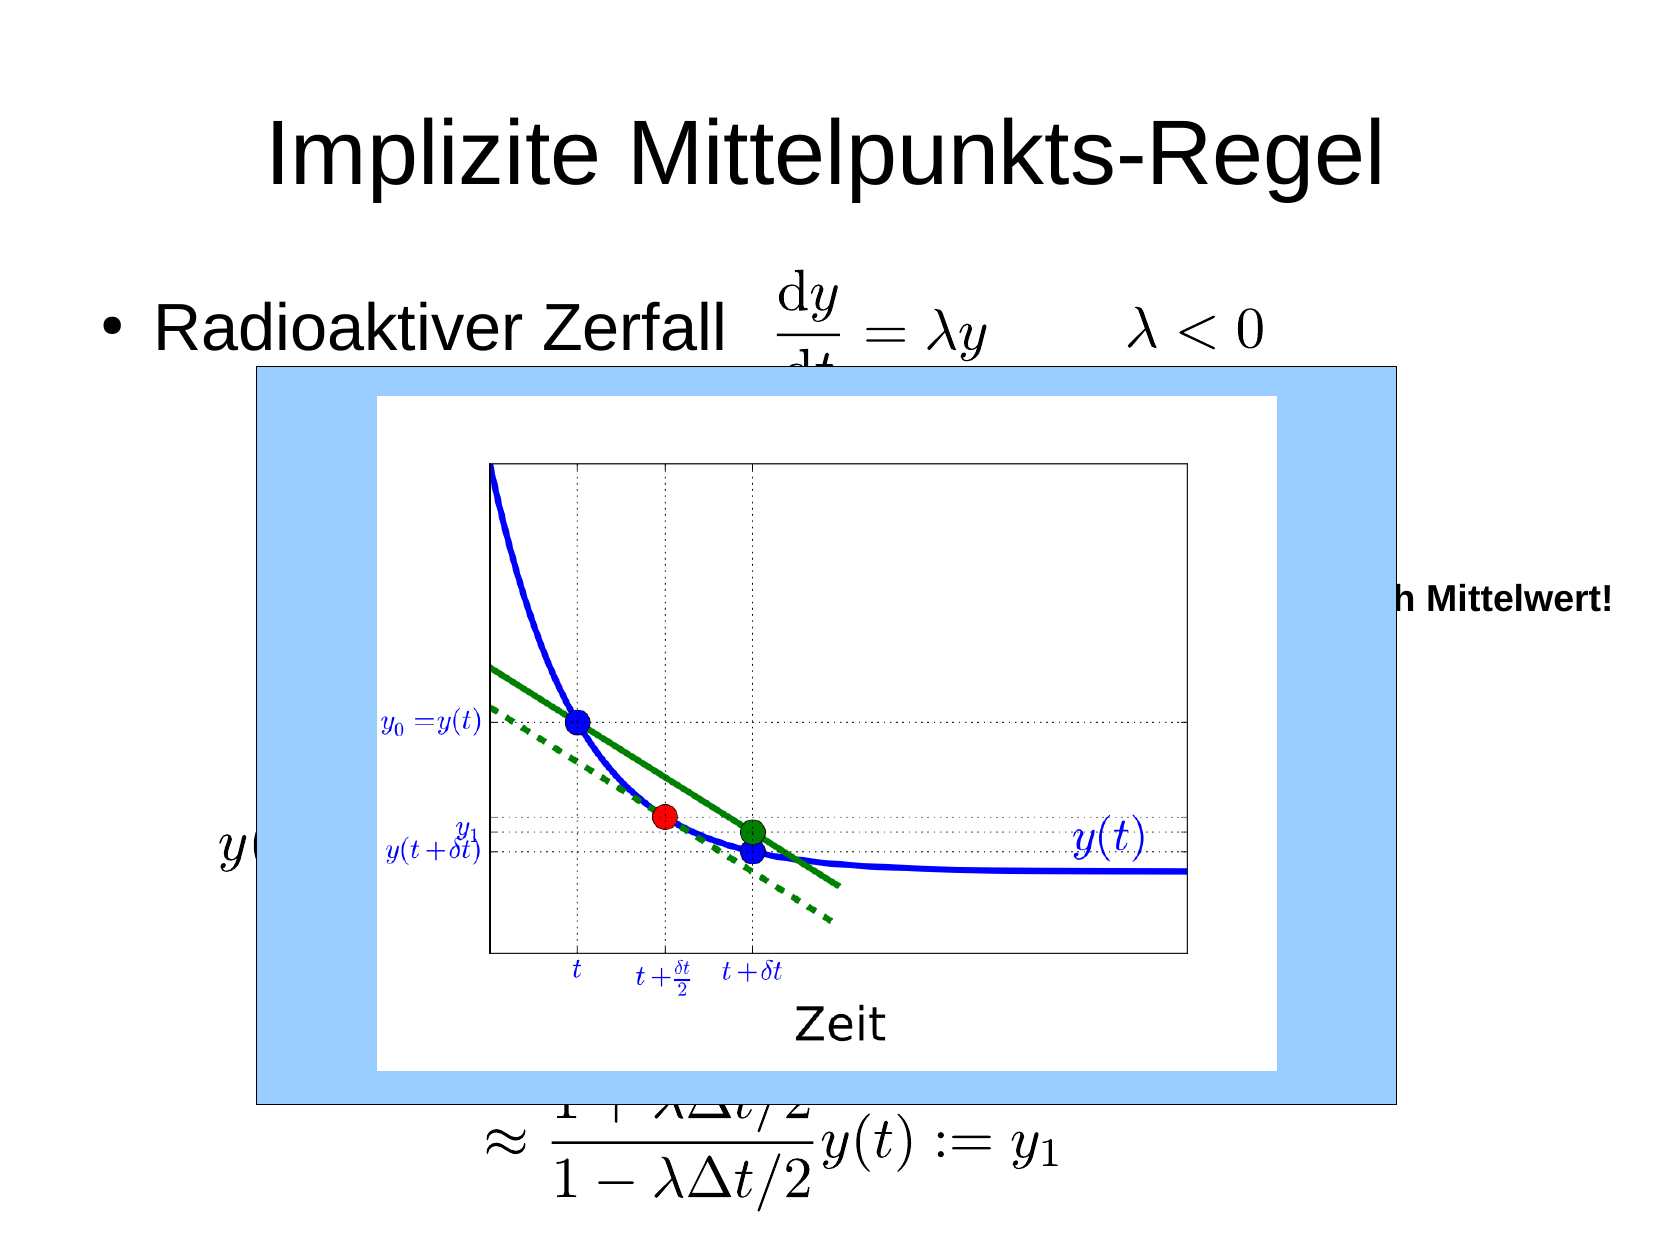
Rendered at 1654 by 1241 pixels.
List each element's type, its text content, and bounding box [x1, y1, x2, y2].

text_box Approx. durch Mittelwert! [1571, 569, 1629, 627]
title Implizite Mittelpunkts-Regel [82, 49, 1571, 257]
text_box [256, 269, 1397, 1212]
text_box [1124, 306, 1265, 350]
list Radioaktiver Zerfall [989, 290, 1571, 1094]
list Radioaktiver Zerfall [82, 290, 776, 1094]
picture [377, 396, 1277, 1071]
